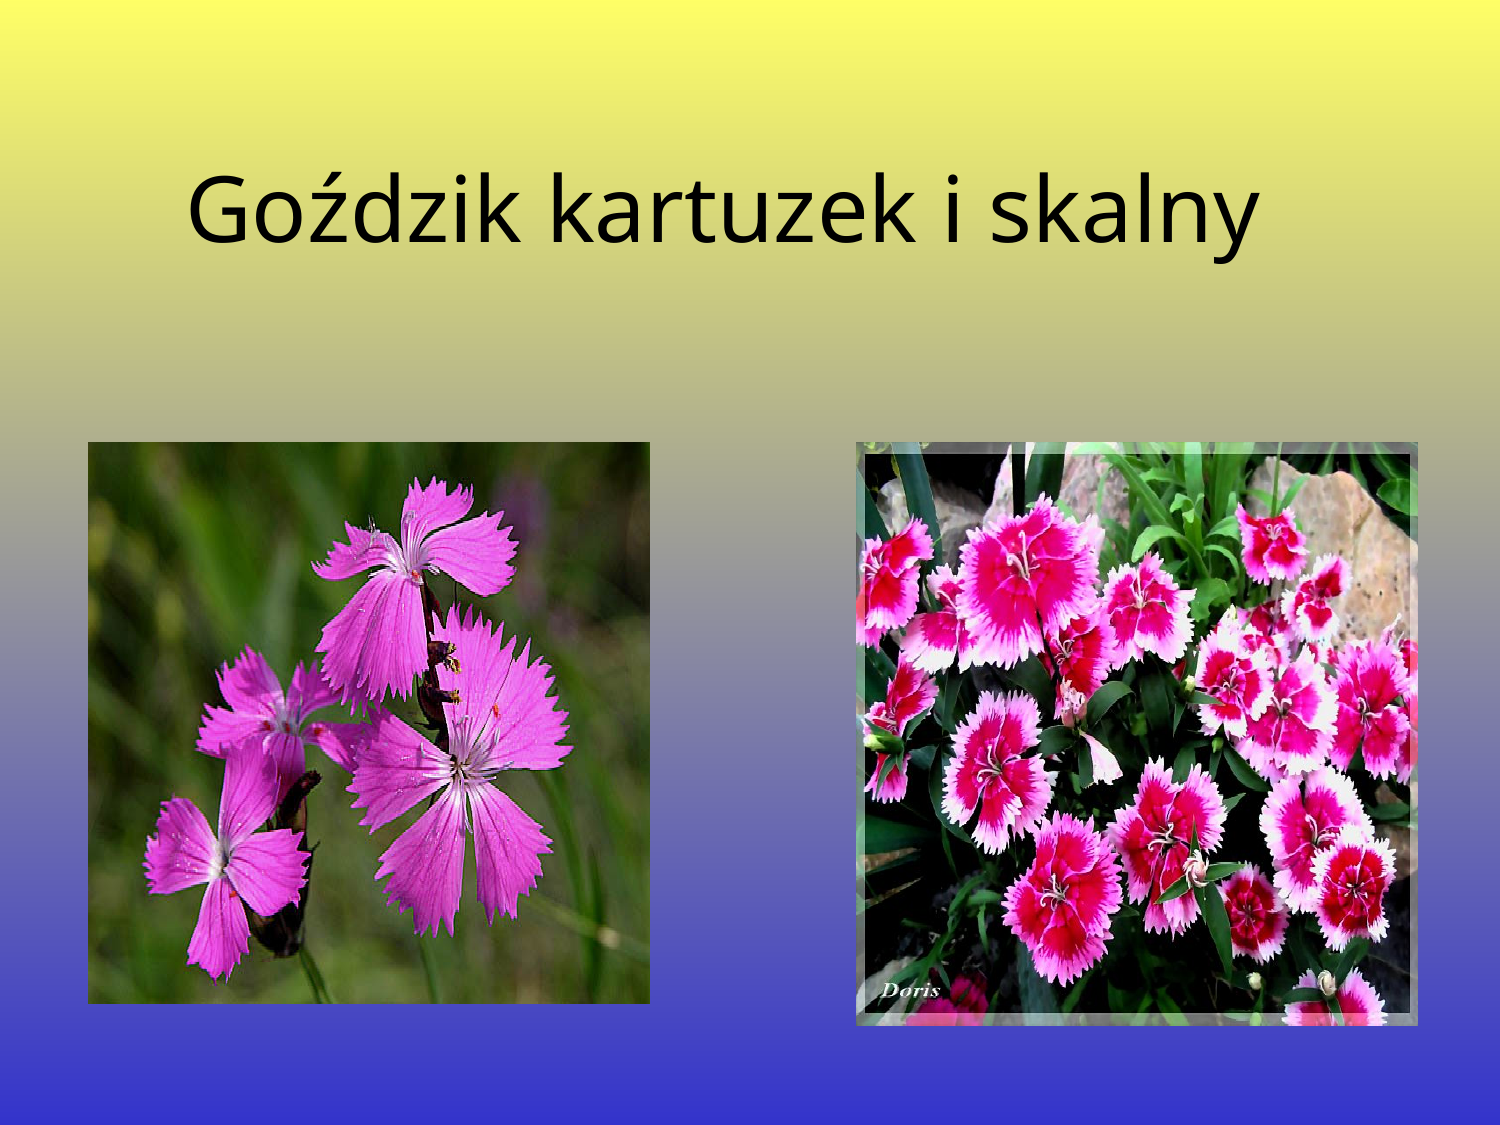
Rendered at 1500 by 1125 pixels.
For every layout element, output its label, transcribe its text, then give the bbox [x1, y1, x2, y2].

picture [856, 442, 1418, 1027]
picture [88, 442, 650, 1004]
title Goździk kartuzek i skalny [29, 88, 1418, 325]
